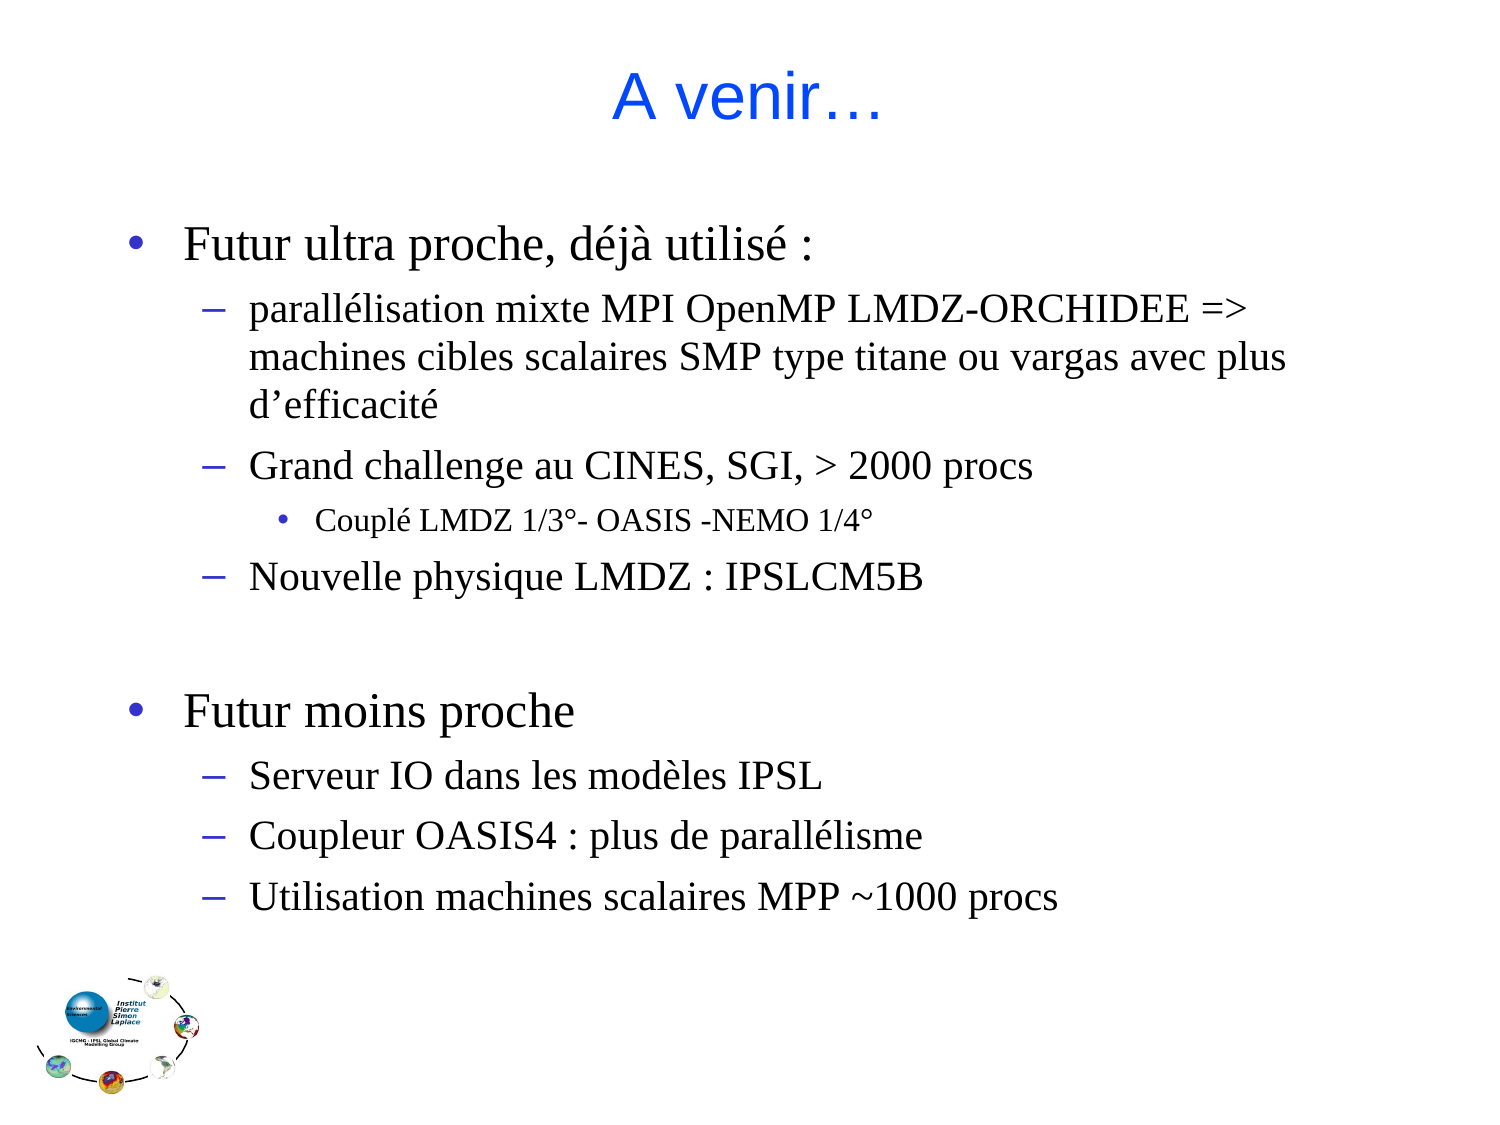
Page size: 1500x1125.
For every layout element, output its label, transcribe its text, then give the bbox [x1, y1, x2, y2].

picture [97, 1069, 125, 1095]
picture [44, 1054, 72, 1079]
text_box A venir… [75, 45, 1426, 233]
picture [65, 988, 170, 1048]
text_box Futur ultra proche, déjà utilisé : parallélisation mixte MPI OpenMP LMDZ-ORCHIDEE => machines cibles scalaires SMP type titane ou vargas avec plus d’efficacité Grand challenge au CINES, SGI, > 2000 procs Couplé LMDZ 1/3°- OASIS -NEMO 1/4° Nouvelle physique LMDZ : IPSLCM5B Futur moins proche Serveur IO dans les modèles IPSL Coupleur OASIS4 : plus de parallélisme Utilisation machines scalaires MPP ~1000 procs [112, 207, 1388, 988]
picture [148, 1054, 176, 1080]
picture [172, 1013, 200, 1040]
